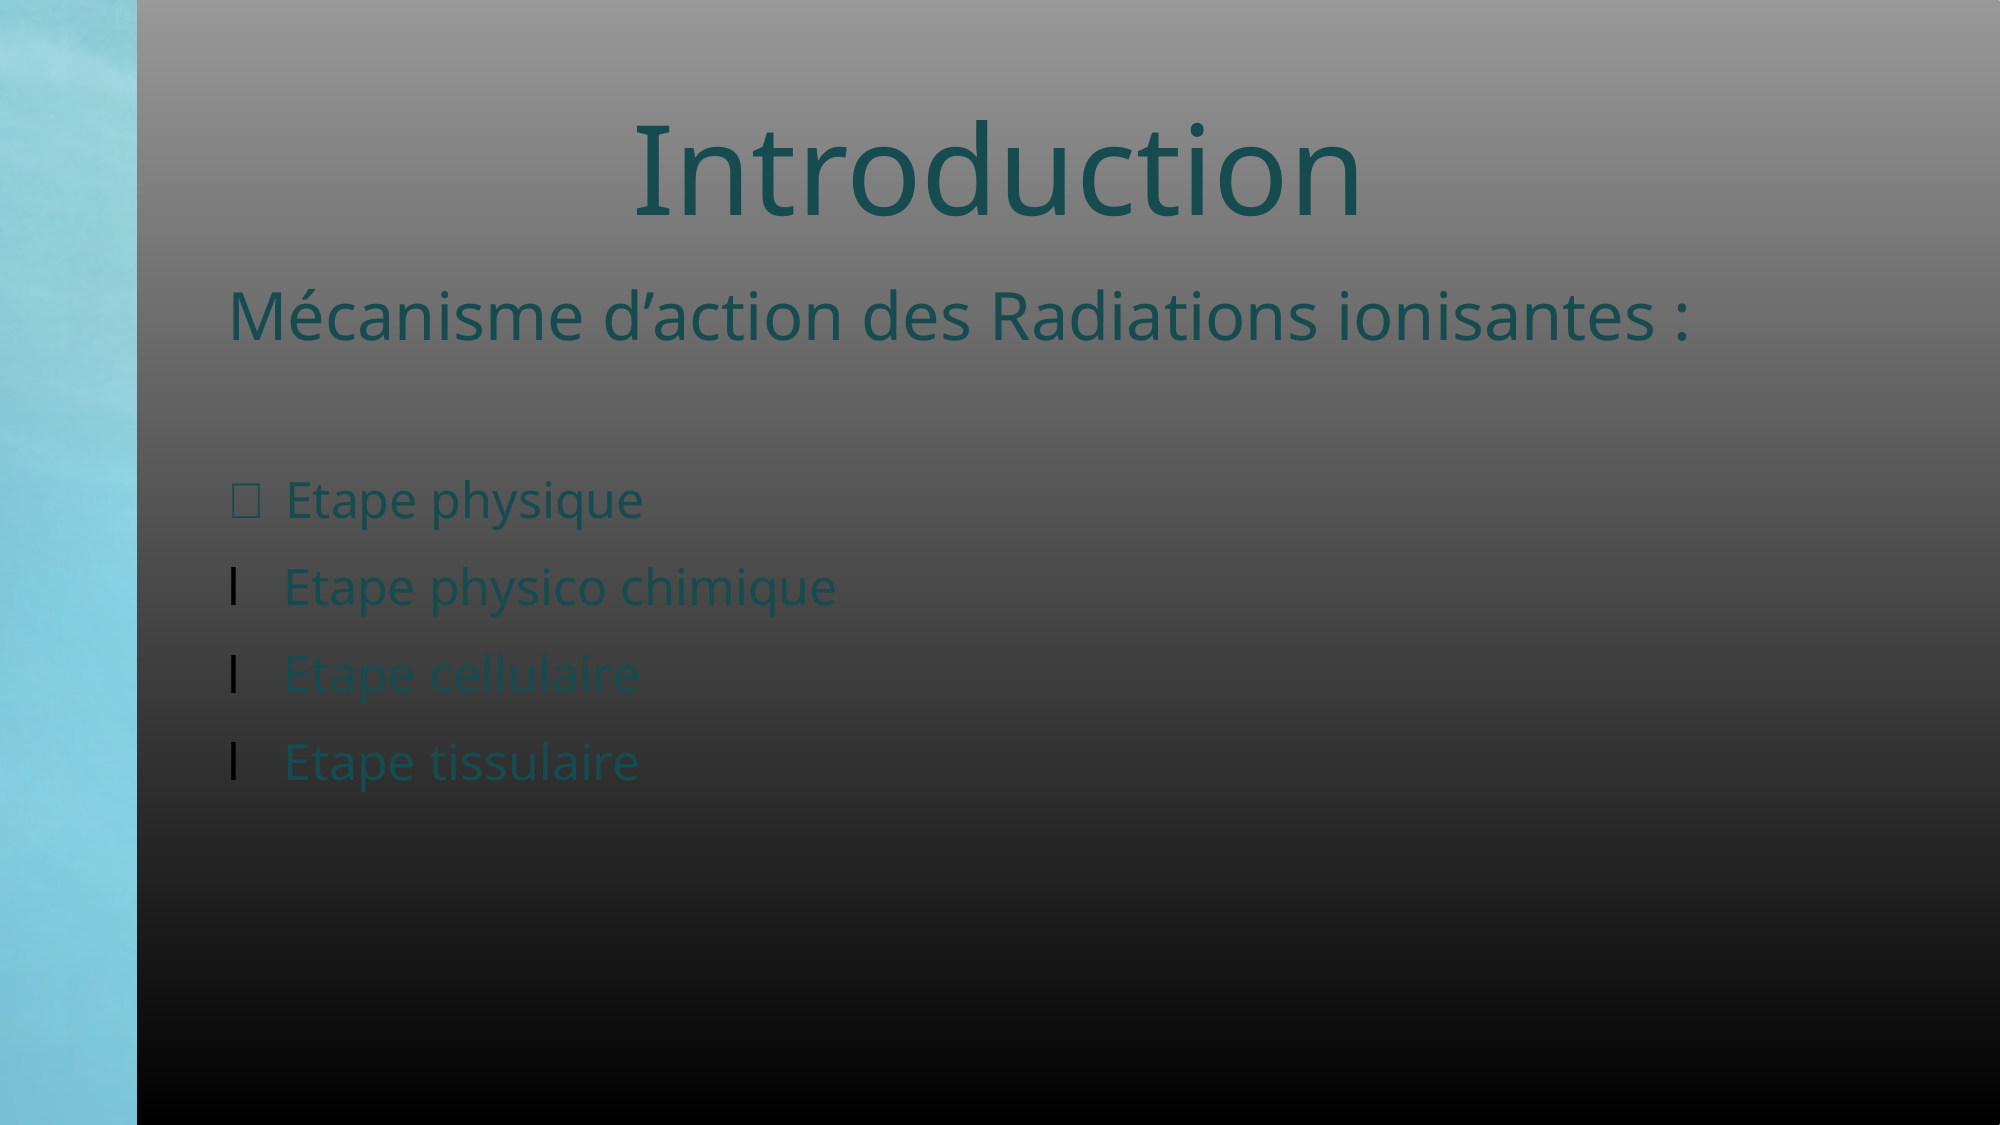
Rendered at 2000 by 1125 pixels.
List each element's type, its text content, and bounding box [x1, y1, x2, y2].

list Mécanisme d’action des Radiations ionisantes :  Etape physique Etape physico chimique Etape cellulaire Etape tissulaire [212, 275, 1886, 1013]
title Introduction [212, 62, 1788, 250]
